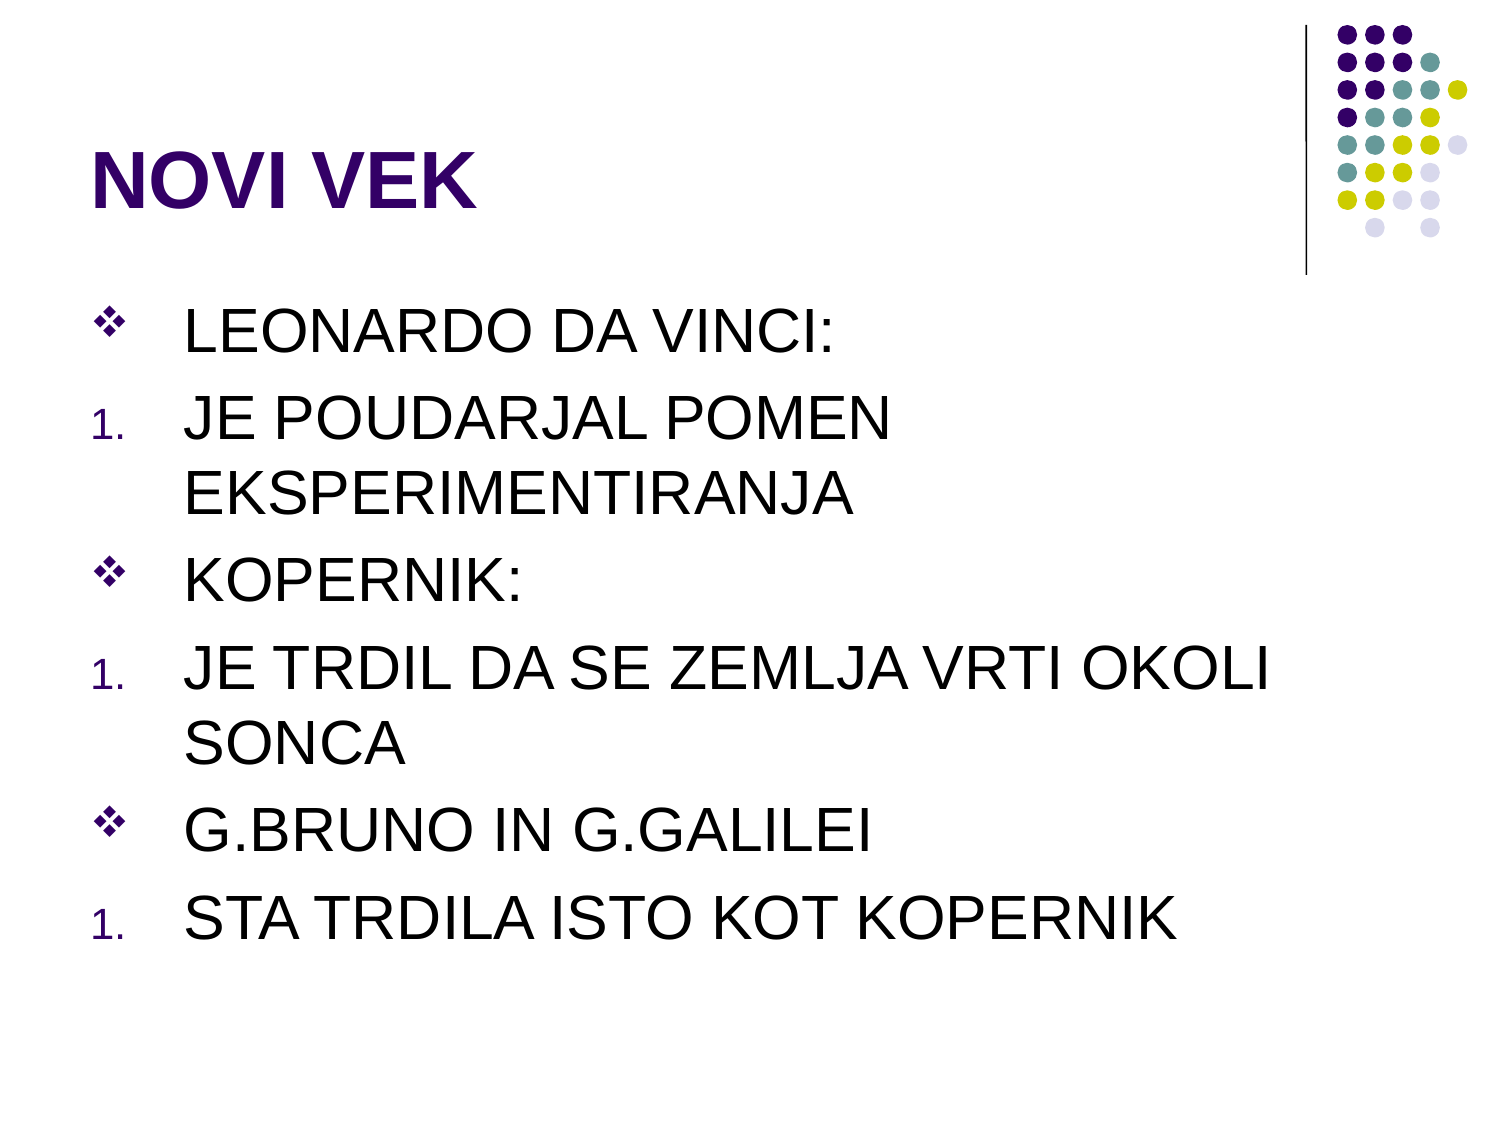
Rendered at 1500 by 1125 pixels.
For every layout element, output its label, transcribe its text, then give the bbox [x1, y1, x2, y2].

list LEONARDO DA VINCI: JE POUDARJAL POMEN EKSPERIMENTIRANJA KOPERNIK: JE TRDIL DA SE ZEMLJA VRTI OKOLI SONCA G.BRUNO IN G.GALILEI STA TRDILA ISTO KOT KOPERNIK [75, 282, 1425, 1006]
title NOVI VEK [75, 20, 1313, 233]
